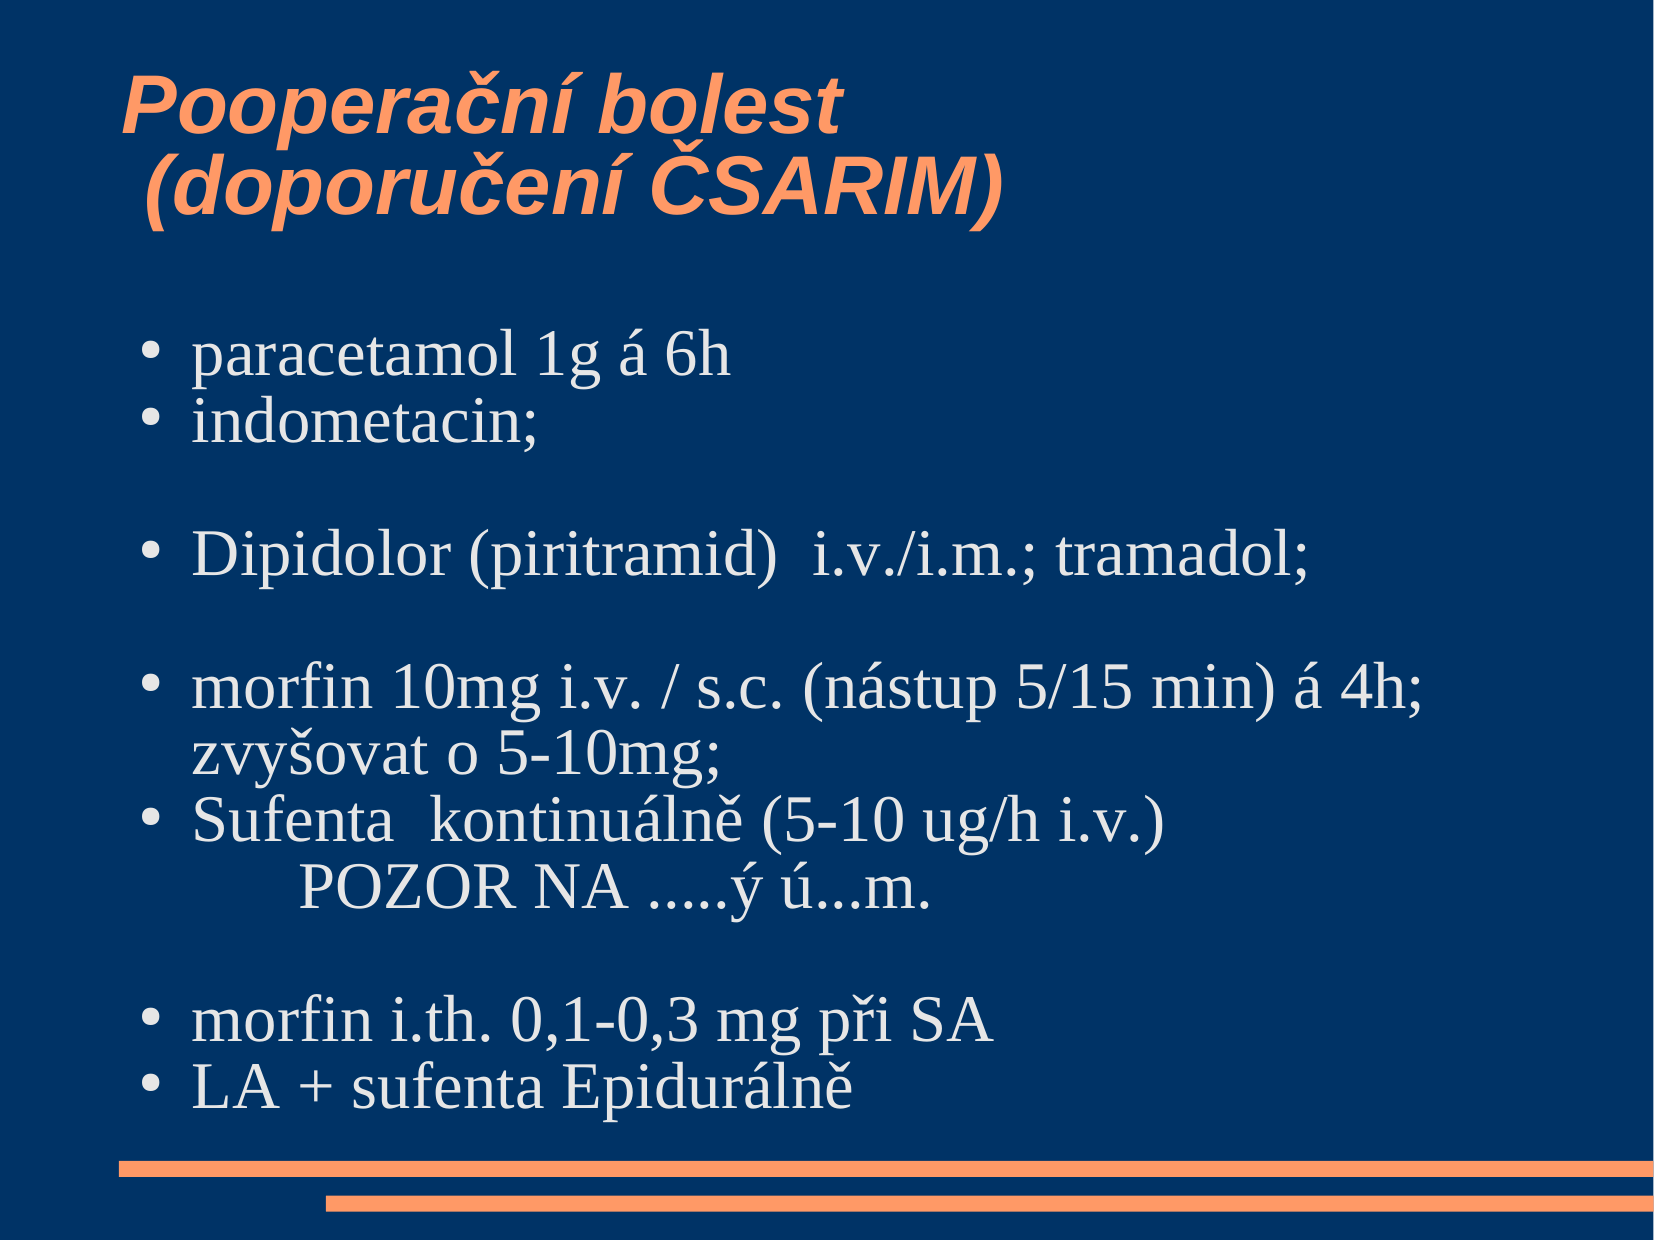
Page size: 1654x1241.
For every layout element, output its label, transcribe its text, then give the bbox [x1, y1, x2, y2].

title Pooperační bolest (doporučení ČSARIM) [121, 46, 1534, 254]
list paracetamol 1g á 6h indometacin; Dipidolor (piritramid) i.v./i.m.; tramadol; morfin 10mg i.v. / s.c. (nástup 5/15 min) á 4h; zvyšovat o 5-10mg; Sufenta kontinuálně (5-10 ug/h i.v.) POZOR NA .....ý ú...m. morfin i.th. 0,1-0,3 mg při SA LA + sufenta Epidurálně [121, 322, 1561, 1133]
